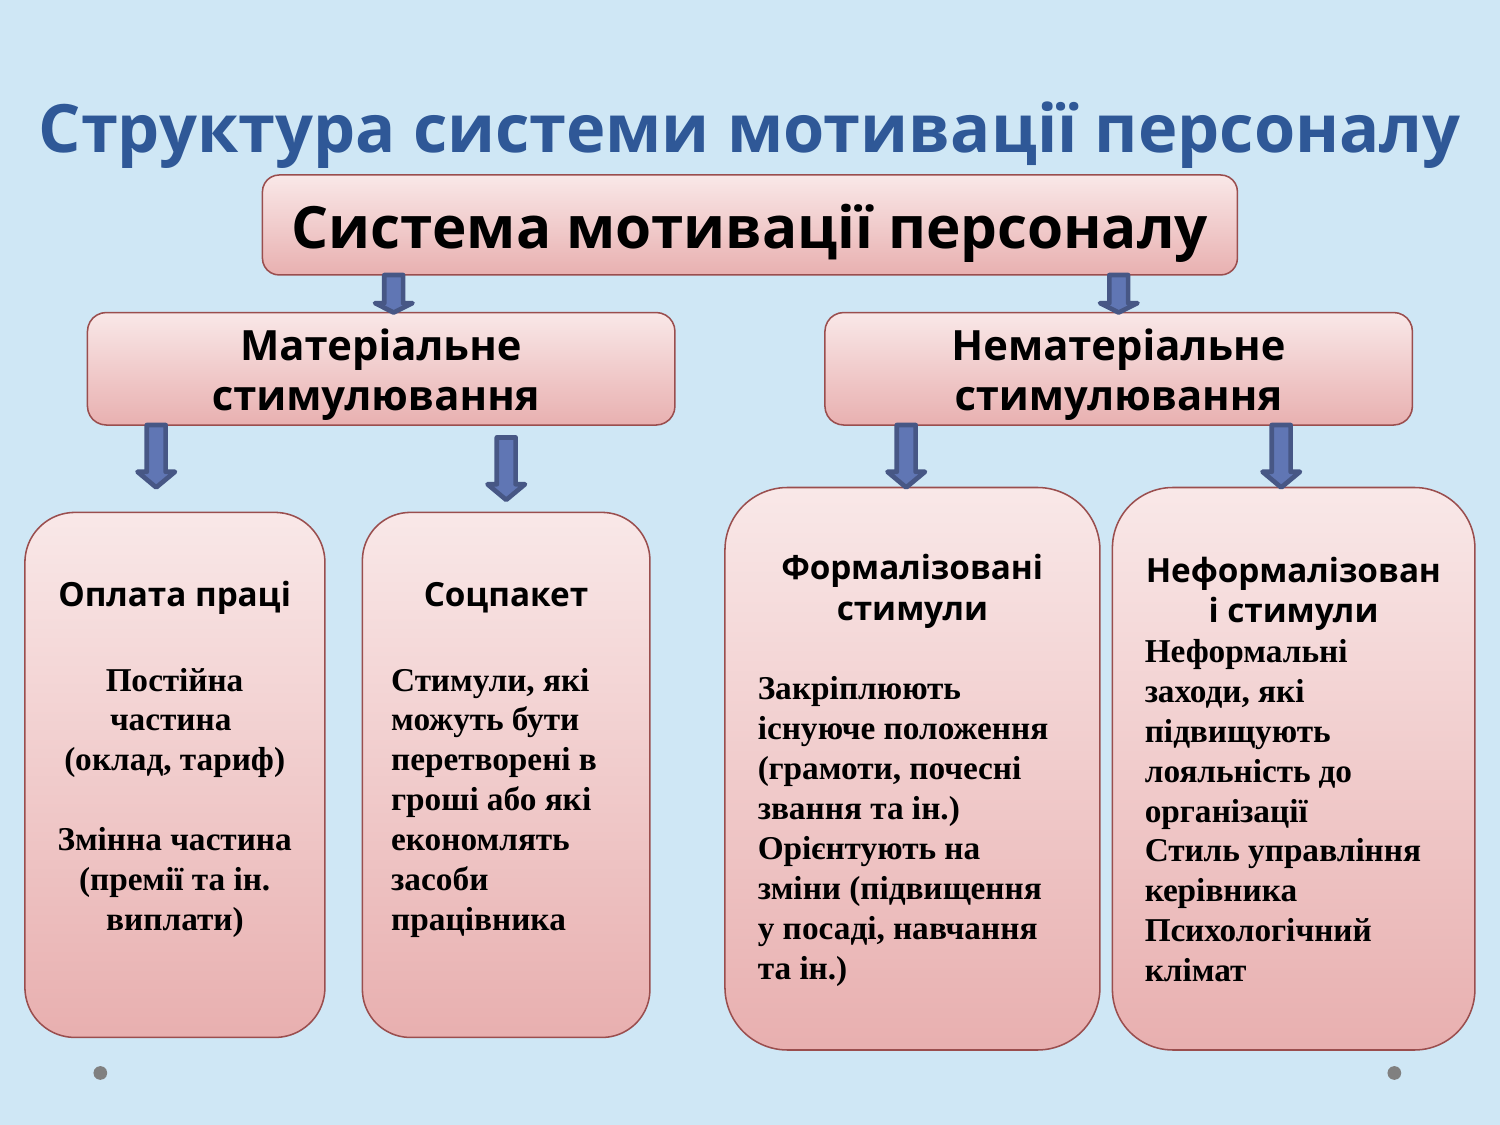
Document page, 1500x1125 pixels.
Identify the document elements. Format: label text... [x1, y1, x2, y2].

text_box Матеріальне стимулювання [87, 312, 675, 426]
text_box Формалізовані стимули Закріплюють існуюче положення (грамоти, почесні звання та ін.) Орієнтують на зміни (підвищення у посаді, навчання та ін.) [724, 487, 1100, 1051]
text_box [137, 424, 175, 488]
title Структура системи мотивації персоналу [0, 37, 1500, 149]
text_box Оплата праці Постійна частина (оклад, тариф) Змінна частина (премії та ін. виплати) [24, 512, 325, 1038]
text_box Соцпакет Стимули, які можуть бути перетворені в гроші або які економлять засоби працівника [362, 512, 650, 1038]
text_box [887, 424, 925, 488]
text_box Неформалізовані стимули Неформальні заходи, які підвищують лояльність до організації Стиль управління керівника Психологічний клімат [1112, 487, 1475, 1051]
text_box [375, 275, 413, 313]
text_box Нематеріальне стимулювання [824, 312, 1413, 426]
text_box [1100, 275, 1138, 313]
text_box Система мотивації персоналу [262, 174, 1238, 275]
text_box [487, 437, 526, 500]
text_box [1262, 424, 1300, 488]
